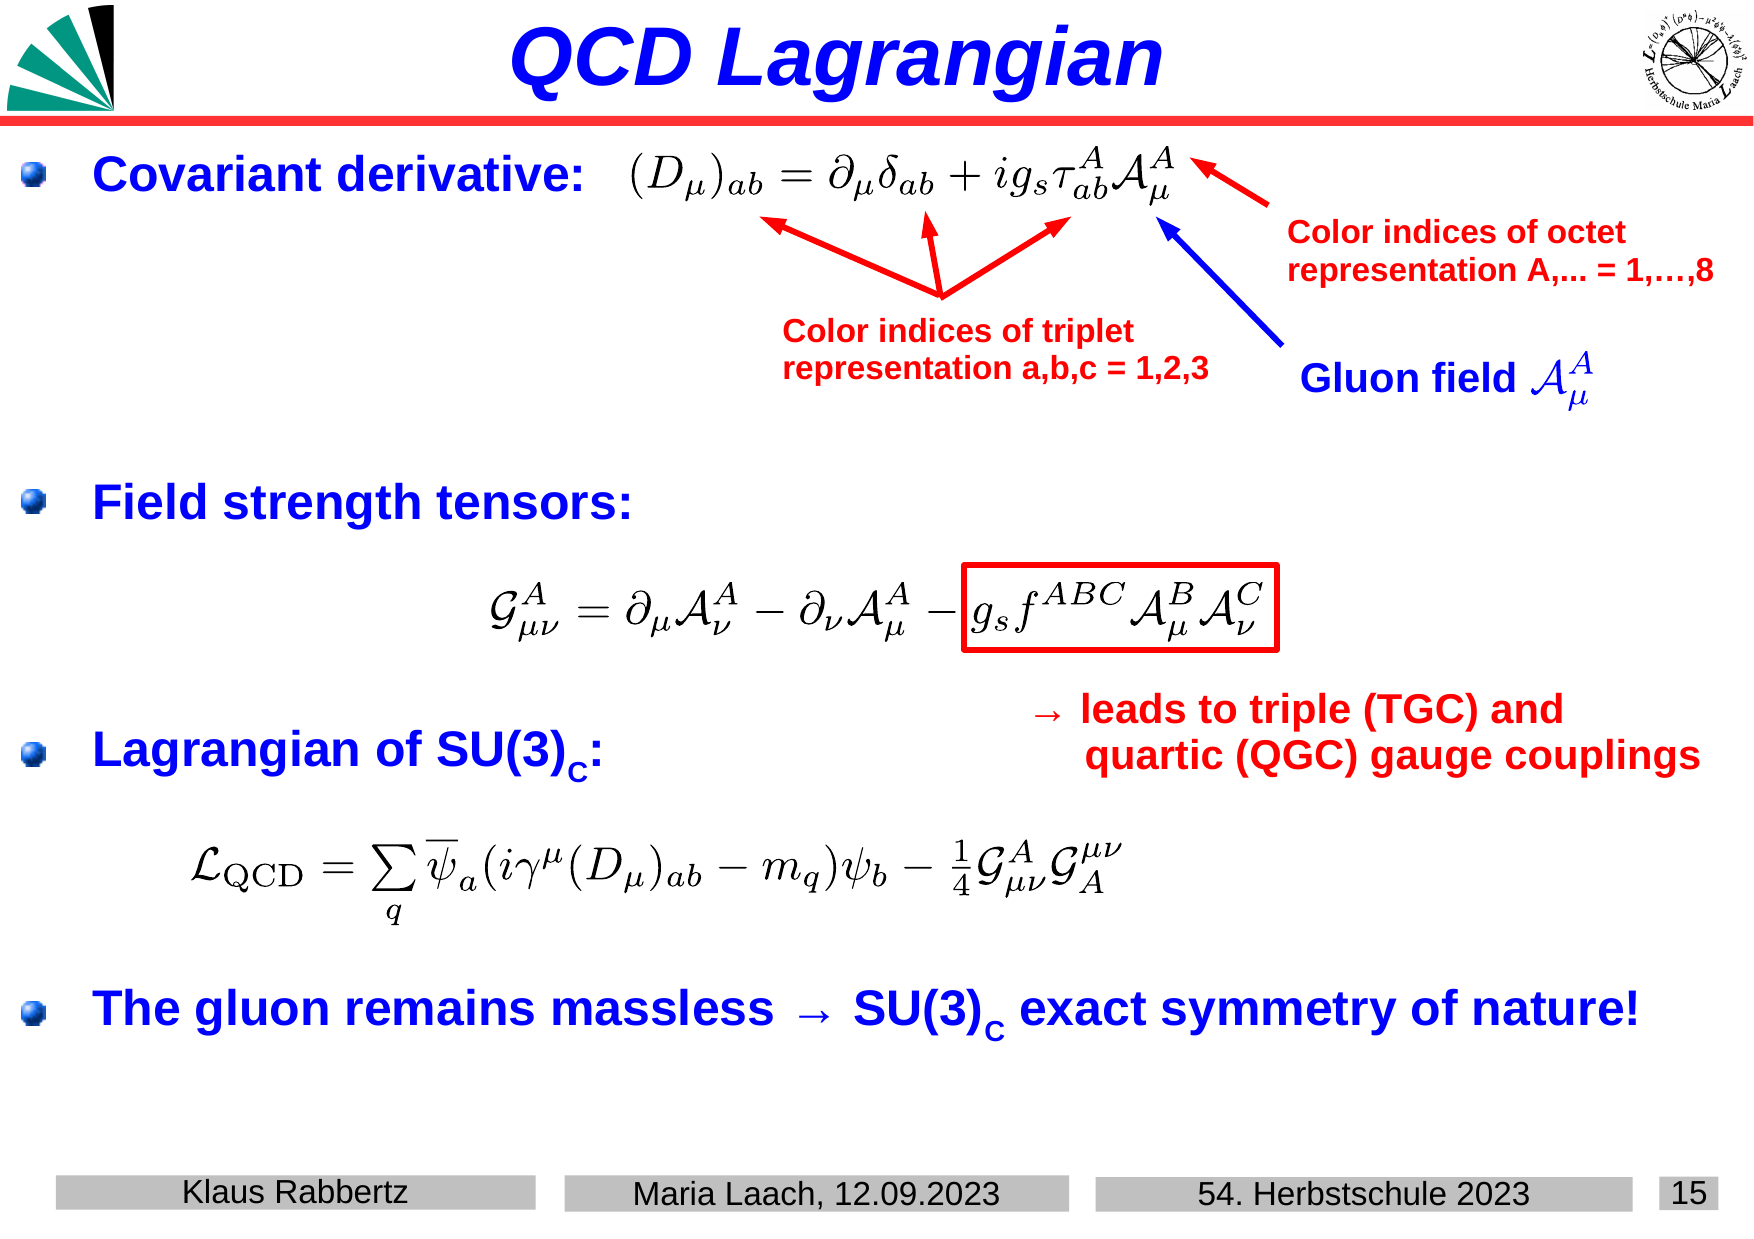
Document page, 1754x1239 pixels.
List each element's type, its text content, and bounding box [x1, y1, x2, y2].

picture [1529, 351, 1595, 411]
picture [1643, 10, 1747, 110]
text_box Color indices of octet representation A,... = 1,…,8 [1275, 208, 1727, 294]
picture [627, 146, 1176, 206]
title QCD Lagrangian [129, 0, 1545, 114]
text_box Color indices of triplet representation a,b,c = 1,2,3 [770, 306, 1222, 393]
picture [7, 5, 114, 112]
text_box → leads to triple (TGC) and quartic (QGC) gauge couplings [1015, 679, 1714, 785]
list Covariant derivative: Field strength tensors: Lagrangian of SU(3)C: The gluon remains massless → SU(3)C exact symmetry of nature! [9, 146, 1744, 1201]
picture [967, 582, 1265, 642]
text_box Gluon field [1287, 349, 1536, 408]
picture [489, 582, 961, 642]
picture [189, 839, 1124, 926]
